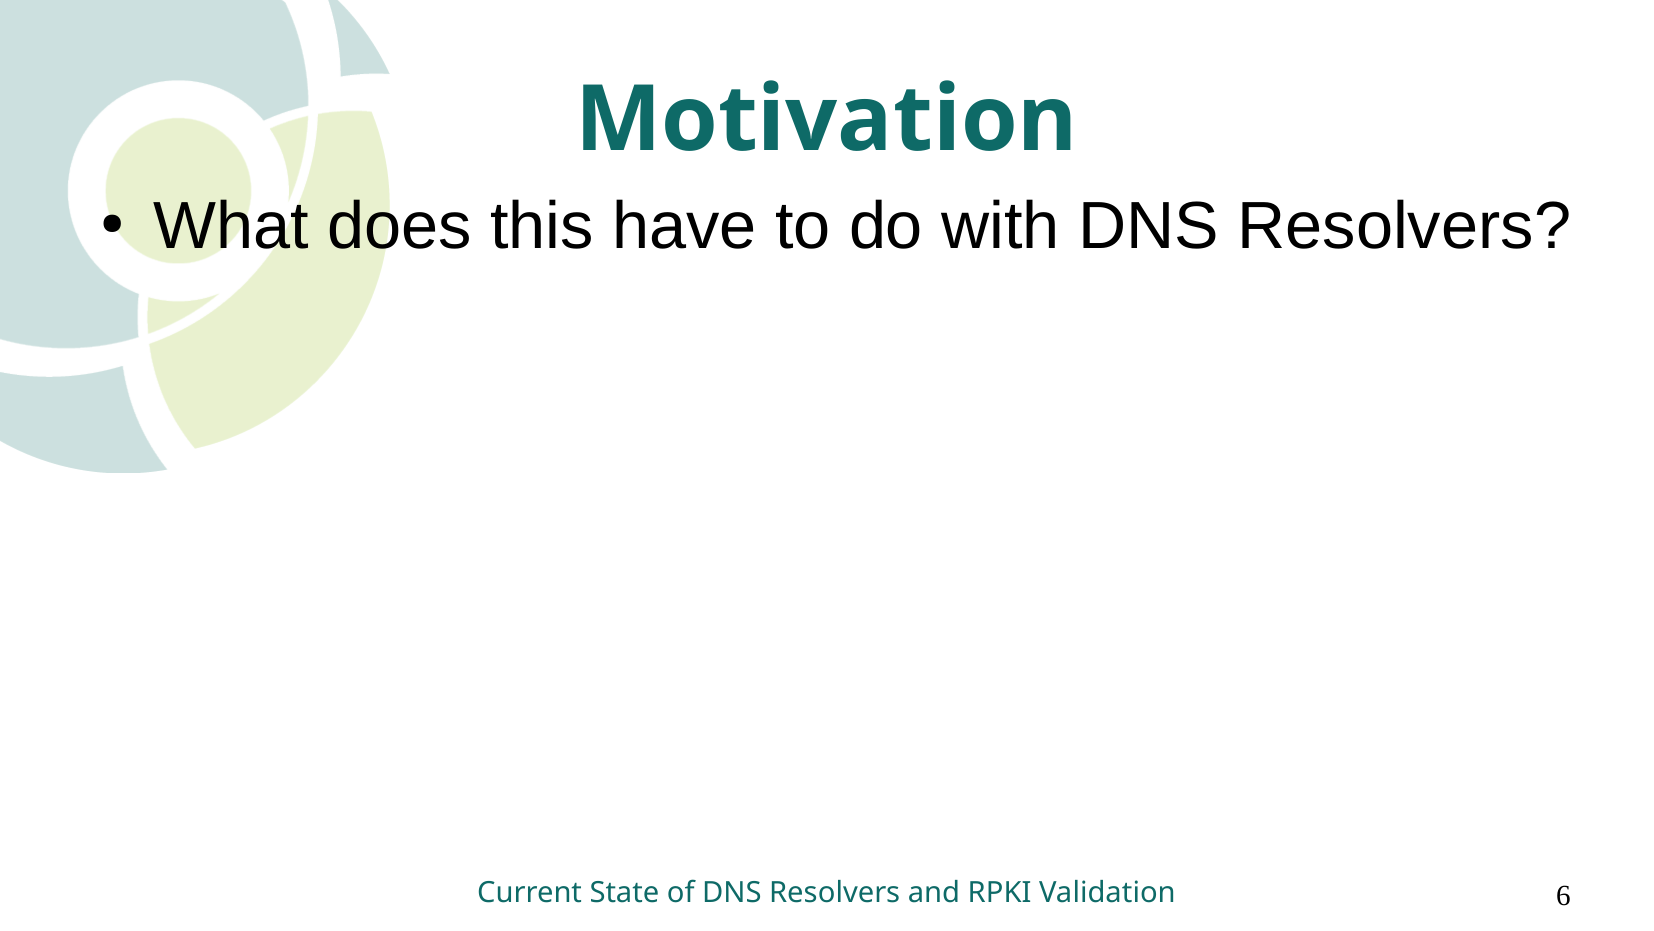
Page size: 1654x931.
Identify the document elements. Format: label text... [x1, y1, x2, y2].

list What does this have to do with DNS Resolvers? [82, 188, 1583, 728]
title Motivation [82, 37, 1571, 188]
